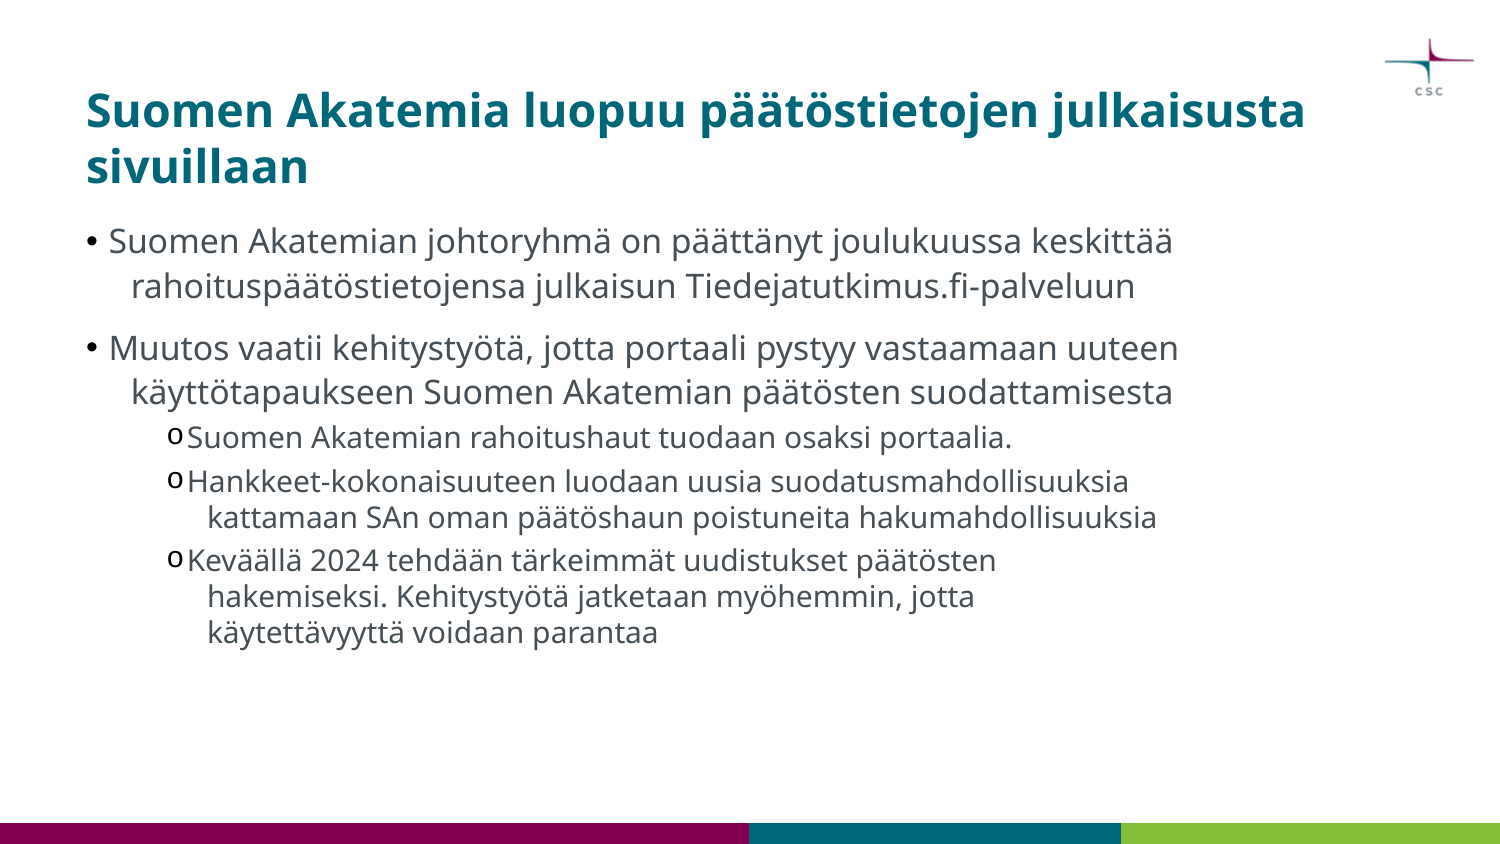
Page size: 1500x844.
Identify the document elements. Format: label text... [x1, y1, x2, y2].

list Suomen Akatemian johtoryhmä on päättänyt joulukuussa keskittää rahoituspäätöstietojensa julkaisun Tiedejatutkimus.fi-palveluun Muutos vaatii kehitystyötä, jotta portaali pystyy vastaamaan uuteen käyttötapaukseen Suomen Akatemian päätösten suodattamisesta Suomen Akatemian rahoitushaut tuodaan osaksi portaalia. Hankkeet-kokonaisuuteen luodaan uusia suodatusmahdollisuuksia kattamaan SAn oman päätöshaun poistuneita hakumahdollisuuksia Keväällä 2024 tehdään tärkeimmät uudistukset päätösten hakemiseksi. Kehitystyötä jatketaan myöhemmin, jotta käytettävyyttä voidaan parantaa [75, 210, 1192, 763]
title Suomen Akatemia luopuu päätöstietojen julkaisusta sivuillaan [75, 70, 1401, 203]
